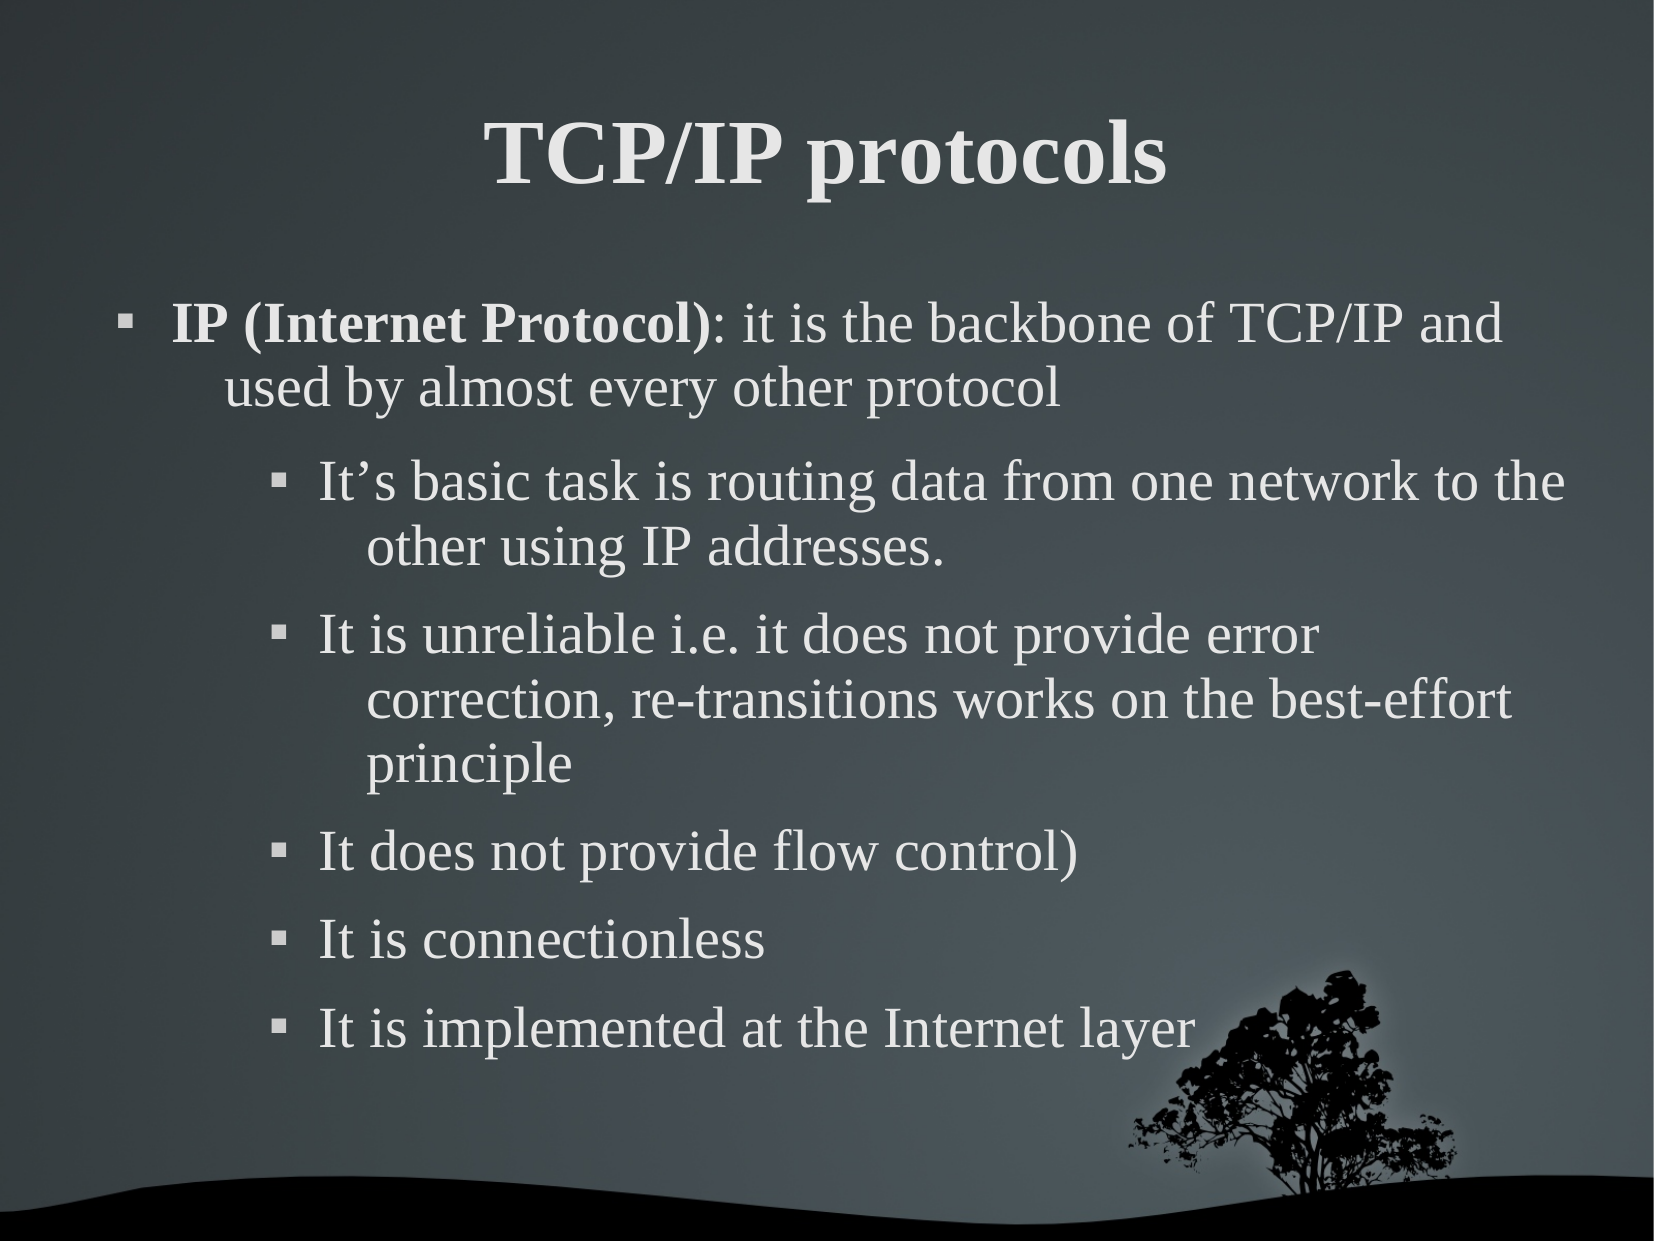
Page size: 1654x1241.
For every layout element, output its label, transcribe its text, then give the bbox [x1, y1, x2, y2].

picture [0, 0, 1654, 1241]
list IP (Internet Protocol): it is the backbone of TCP/IP and used by almost every other protocol It’s basic task is routing data from one network to the other using IP addresses. It is unreliable i.e. it does not provide error correction, re-transitions works on the best-effort principle It does not provide flow control) It is connectionless It is implemented at the Internet layer [82, 290, 1571, 1125]
title TCP/IP protocols [82, 49, 1571, 257]
